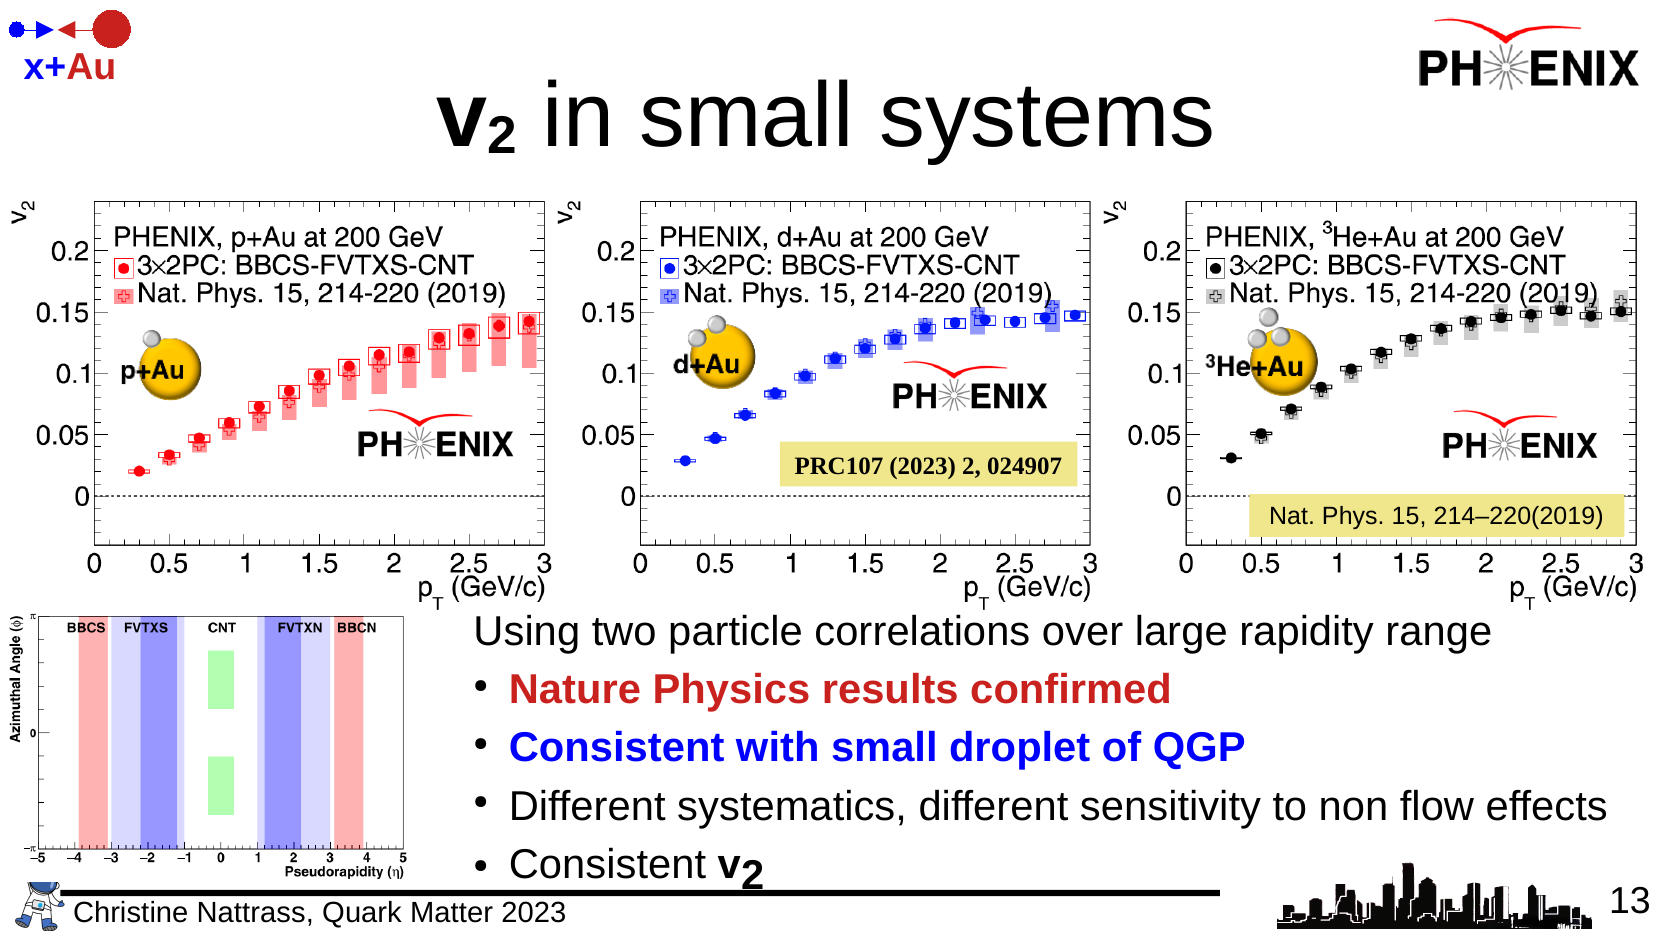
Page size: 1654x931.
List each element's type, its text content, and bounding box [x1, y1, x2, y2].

text_box Using two particle correlations over large rapidity range Nature Physics results confirmed Consistent with small droplet of QGP Different systematics, different sensitivity to non flow effects Consistent v2 [458, 596, 1654, 931]
title v2 in small systems [82, 37, 1571, 187]
picture [0, 187, 1652, 931]
text_box PRC107 (2023) 2, 024907 [779, 441, 1078, 487]
picture [1419, 17, 1654, 131]
text_box [9, 21, 25, 37]
text_box [92, 10, 131, 37]
text_box x+Au [8, 37, 136, 95]
text_box Nat. Phys. 15, 214–220(2019) [1249, 494, 1625, 537]
